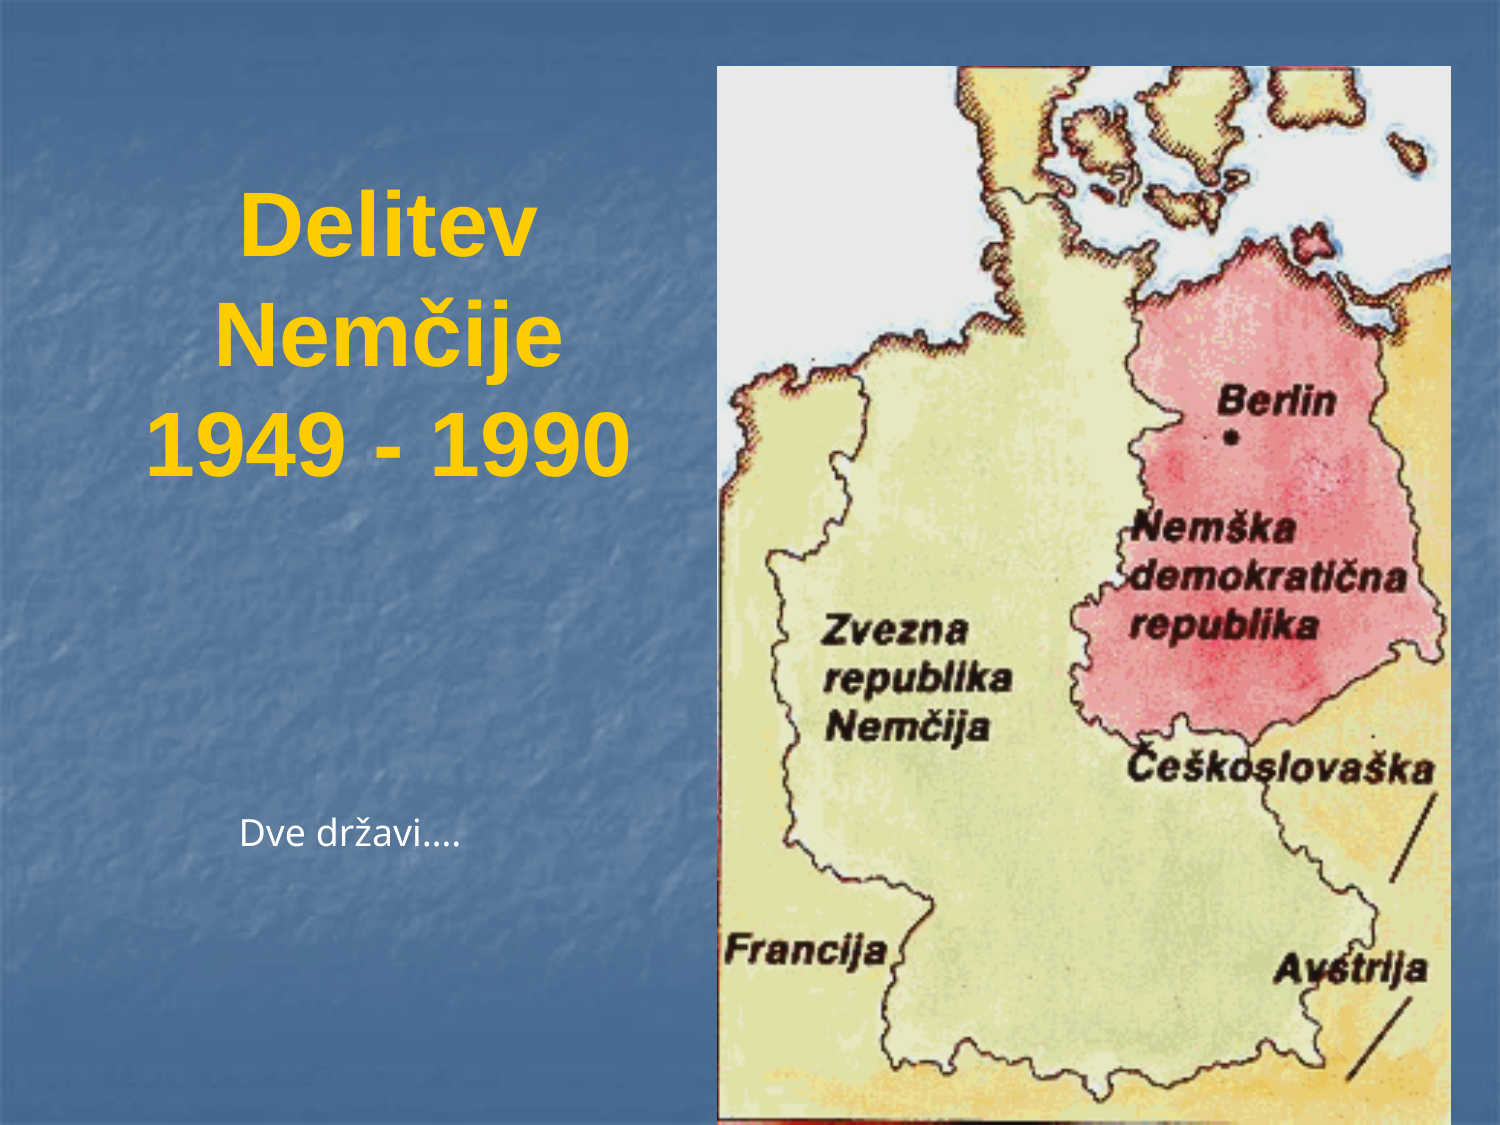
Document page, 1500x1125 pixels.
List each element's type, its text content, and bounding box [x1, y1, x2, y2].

title Delitev Nemčije 1949 - 1990 [75, 62, 703, 598]
text_box Dve državi…. [223, 801, 477, 862]
picture [0, 0, 1500, 1125]
